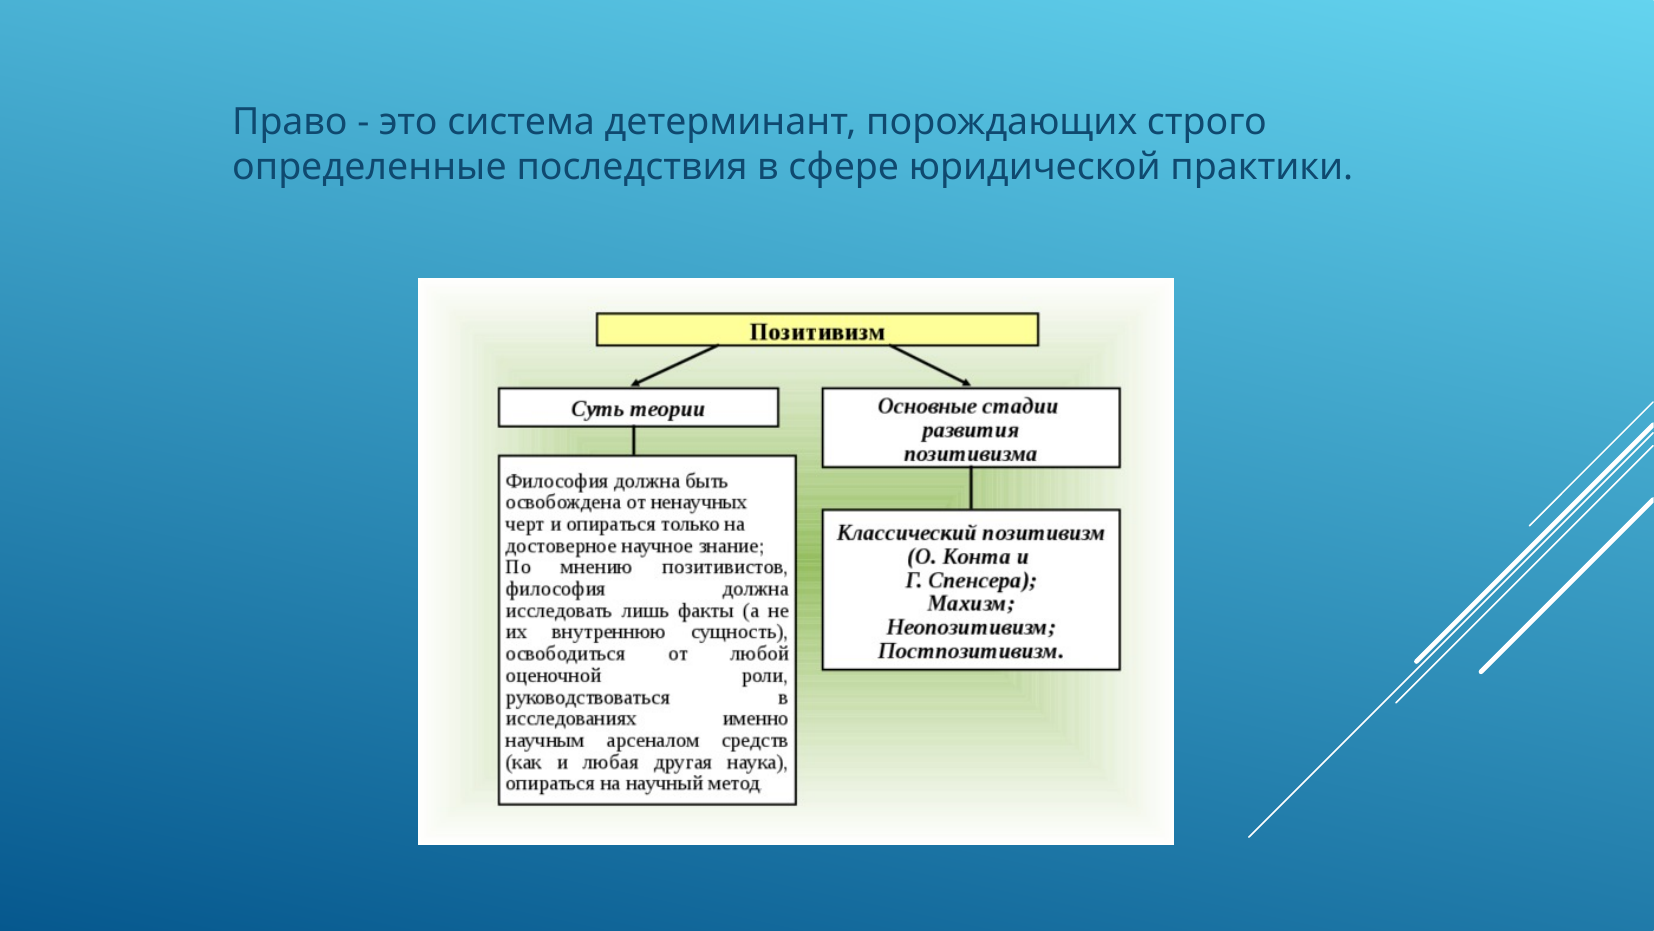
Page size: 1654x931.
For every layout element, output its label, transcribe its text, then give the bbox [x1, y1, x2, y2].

picture [418, 278, 1174, 845]
list Право - это система детерминант, порождающих строго определенные последствия в сфере юридической практики. [217, 33, 1375, 251]
